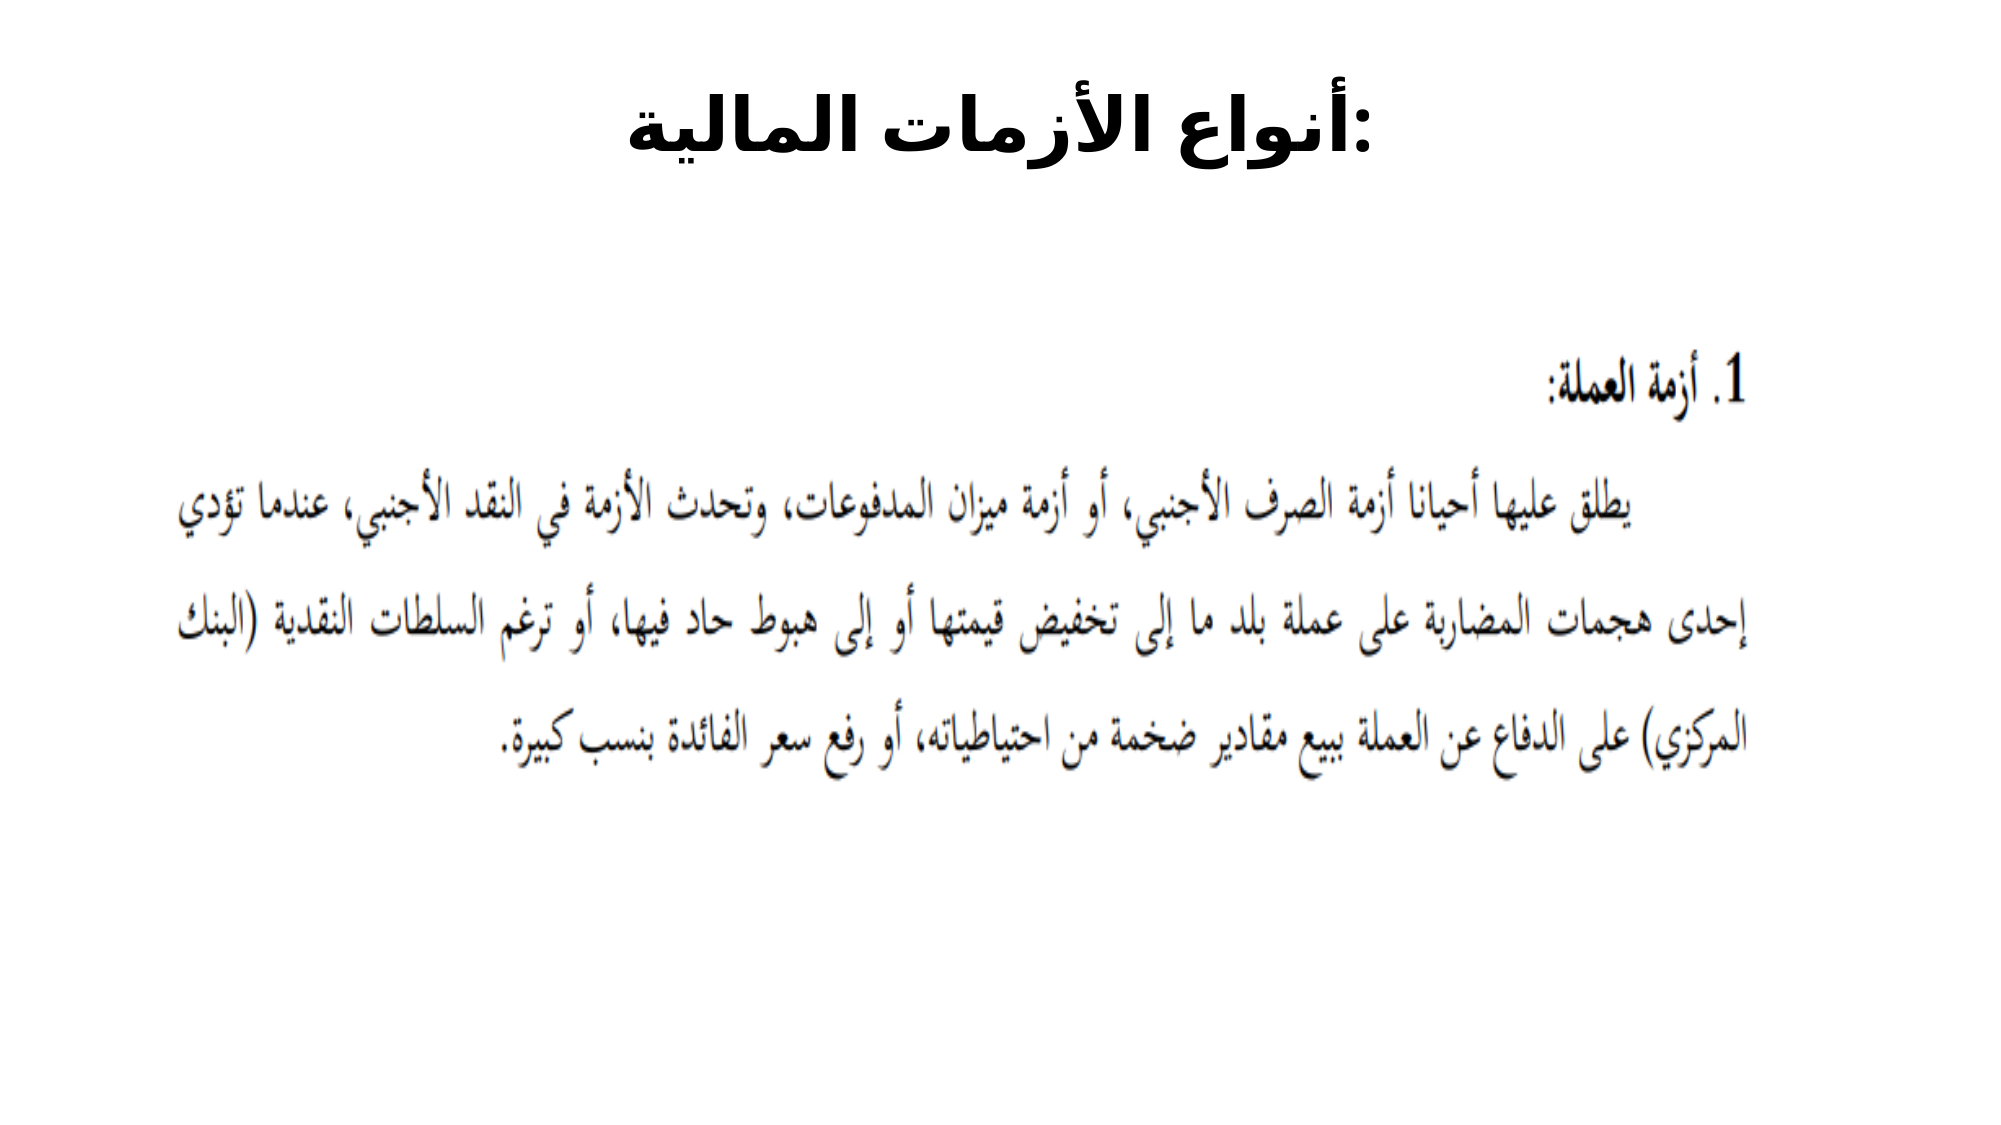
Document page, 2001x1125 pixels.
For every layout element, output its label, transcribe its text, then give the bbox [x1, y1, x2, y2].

title أنواع الأزمات المالية: [137, 59, 1863, 194]
picture [137, 299, 1795, 859]
